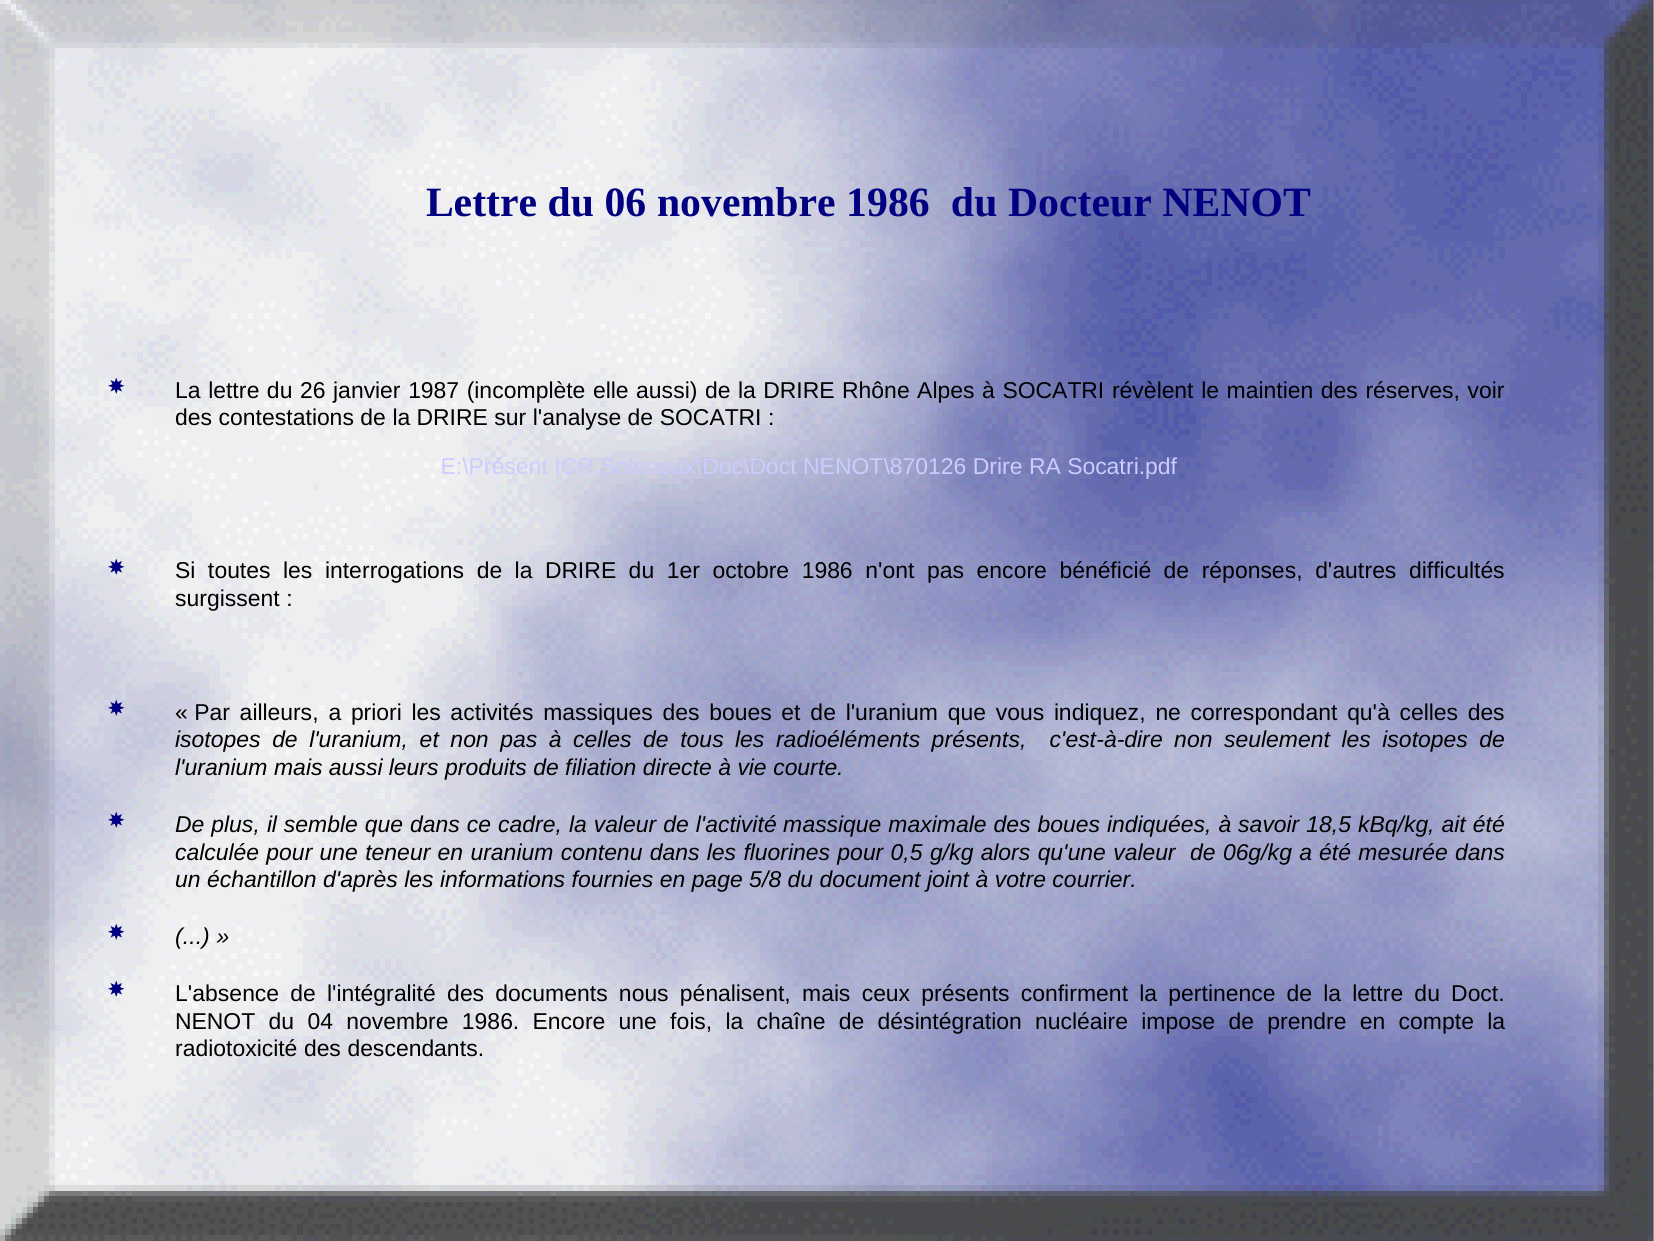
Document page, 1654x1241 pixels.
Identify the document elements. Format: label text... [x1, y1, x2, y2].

picture [0, 0, 1654, 1241]
list La lettre du 26 janvier 1987 (incomplète elle aussi) de la DRIRE Rhône Alpes à SOCATRI révèlent le maintien des réserves, voir des contestations de la DRIRE sur l'analyse de SOCATRI : E:\Présent ICR Solerieux\Doc\Doct NENOT\870126 Drire RA Socatri.pdf Si toutes les interrogations de la DRIRE du 1er octobre 1986 n'ont pas encore bénéficié de réponses, d'autres difficultés surgissent : « Par ailleurs, a priori les activités massiques des boues et de l'uranium que vous indiquez, ne correspondant qu'à celles des isotopes de l'uranium, et non pas à celles de tous les radioéléments présents, c'est-à-dire non seulement les isotopes de l'uranium mais aussi leurs produits de filiation directe à vie courte. De plus, il semble que dans ce cadre, la valeur de l'activité massique maximale des boues indiquées, à savoir 18,5 kBq/kg, ait été calculée pour une teneur en uranium contenu dans les fluorines pour 0,5 g/kg alors qu'une valeur de 06g/kg a été mesurée dans un échantillon d'après les informations fournies en page 5/8 du document joint à votre courrier. (...) » L'absence de l'intégralité des documents nous pénalisent, mais ceux présents confirment la pertinence de la lettre du Doct. NENOT du 04 novembre 1986. Encore une fois, la chaîne de désintégration nucléaire impose de prendre en compte la radiotoxicité des descendants. [100, 318, 1506, 1062]
title Lettre du 06 novembre 1986 du Docteur NENOT [201, 105, 1537, 306]
